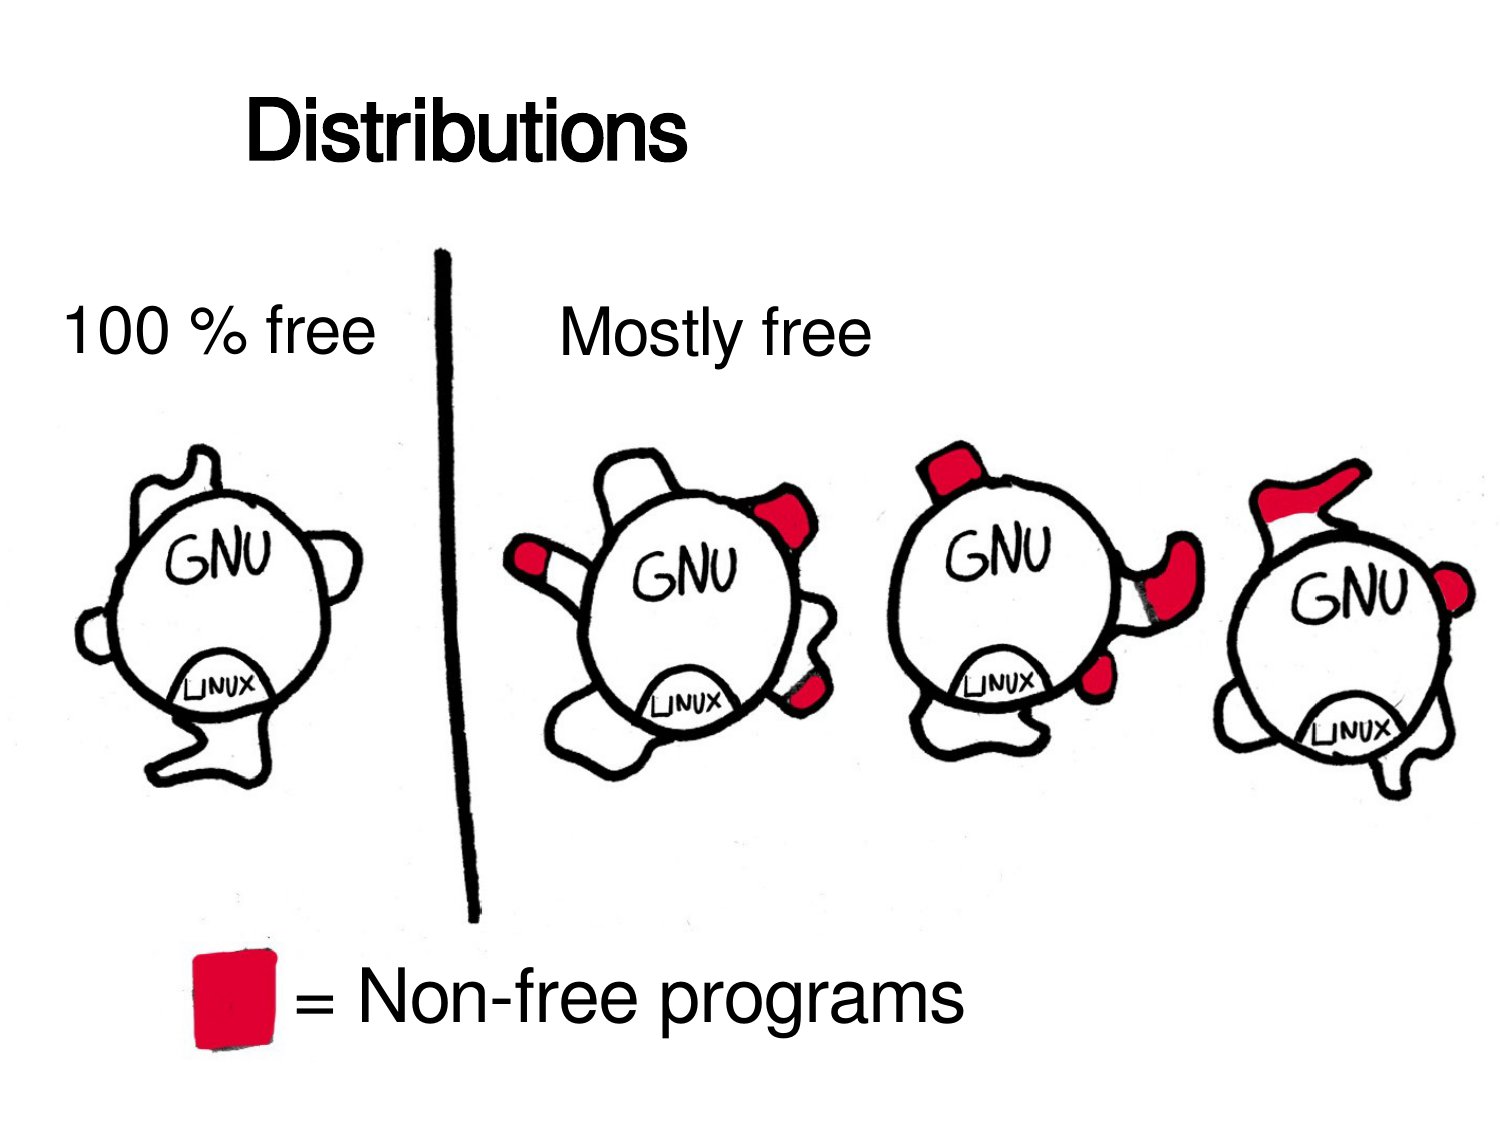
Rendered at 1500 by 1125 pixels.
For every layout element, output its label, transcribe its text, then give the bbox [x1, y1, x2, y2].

text_box = Non-free programs [279, 946, 1465, 1069]
text_box 100 % free [0, 285, 438, 374]
text_box Mostly free [543, 287, 1424, 376]
picture [0, 239, 1500, 1063]
text_box Distributions [23, 75, 910, 183]
